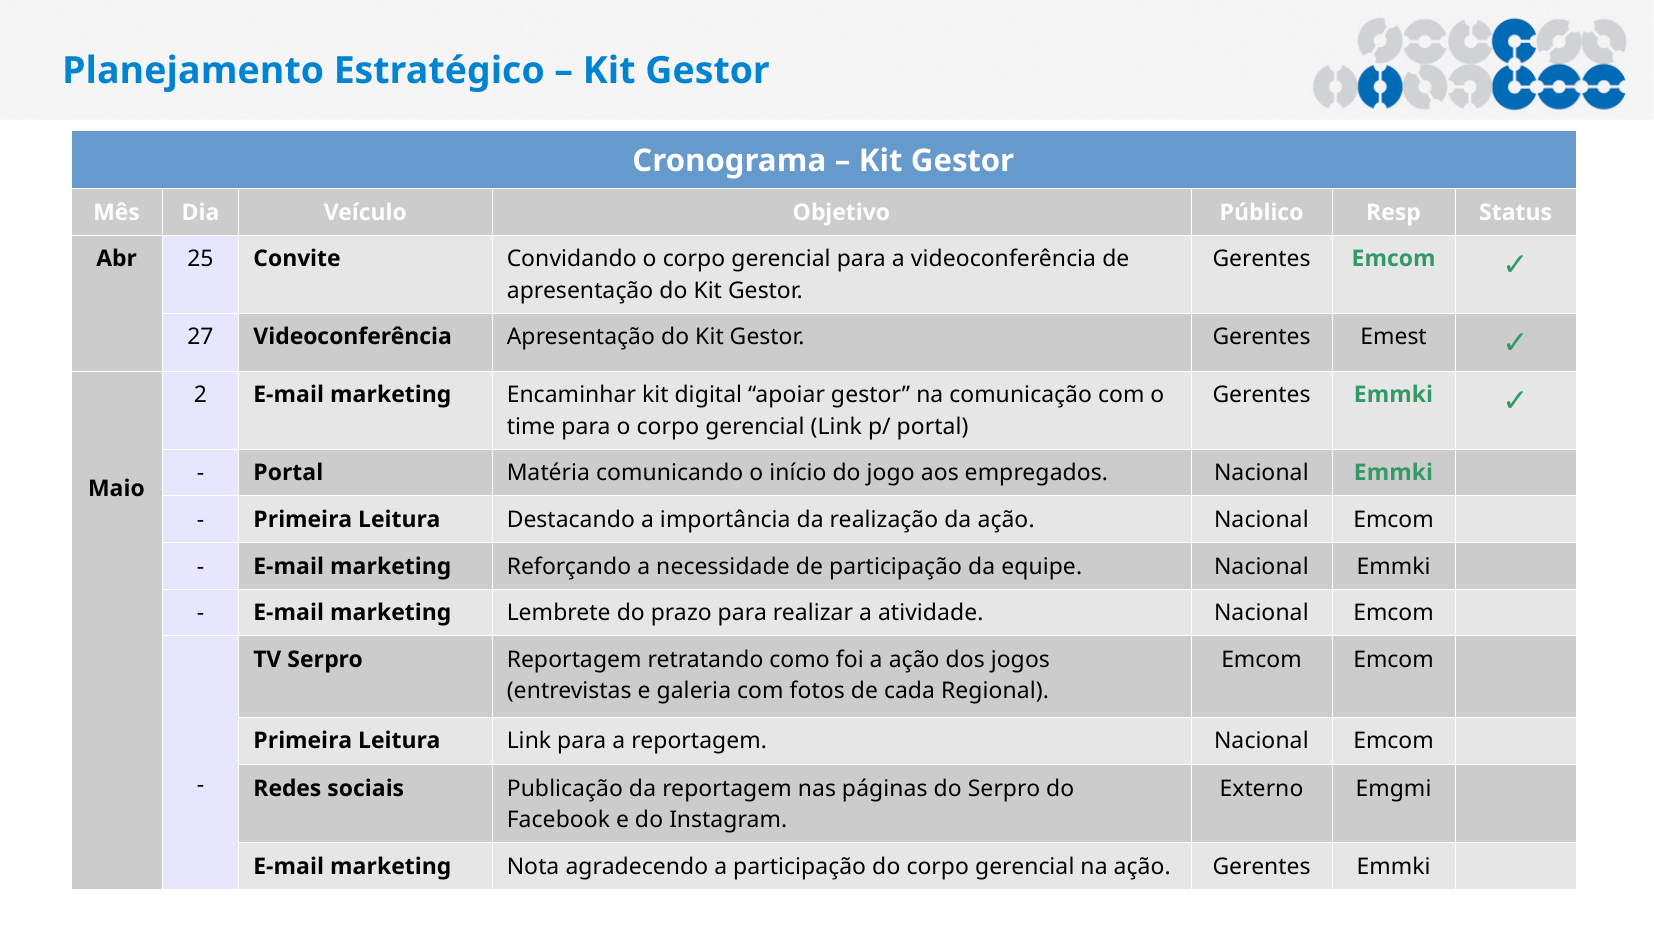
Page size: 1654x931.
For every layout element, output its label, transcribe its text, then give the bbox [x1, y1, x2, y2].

table_cell Primeira Leitura [239, 496, 492, 542]
table_cell Videoconferência [239, 314, 492, 371]
table_cell Abr [72, 236, 162, 371]
table_cell Nacional [1192, 450, 1332, 495]
table_cell Emmki [1333, 543, 1455, 589]
table_cell Emgmi [1333, 765, 1455, 842]
table_cell 25 [163, 236, 238, 313]
table_cell TV Serpro [239, 636, 492, 717]
table_cell Nacional [1192, 543, 1332, 589]
table_cell Resp [1333, 189, 1455, 235]
table_cell Emest [1333, 314, 1455, 371]
table_cell - [163, 543, 238, 589]
table_cell Emcom [1192, 636, 1332, 717]
table_cell - [163, 496, 238, 542]
table_cell ✓ [1456, 236, 1576, 313]
table_cell Emcom [1333, 590, 1455, 635]
table_cell E-mail marketing [239, 372, 492, 449]
table_cell Publicação da reportagem nas páginas do Serpro do Facebook e do Instagram. [493, 765, 1191, 842]
text_box Planejamento Estratégico – Kit Gestor [47, 35, 1300, 102]
table_cell ✓ [1456, 314, 1576, 371]
table_cell Status [1456, 189, 1576, 235]
table_cell E-mail marketing [239, 843, 492, 889]
table_cell Destacando a importância da realização da ação. [493, 496, 1191, 542]
table_cell [1456, 496, 1576, 542]
table_cell - [163, 450, 238, 495]
table_cell [1456, 765, 1576, 842]
table_cell Gerentes [1192, 314, 1332, 371]
table_cell Portal [239, 450, 492, 495]
table_header Cronograma – Kit Gestor [72, 131, 1576, 188]
table_cell Gerentes [1192, 843, 1332, 889]
table_cell Externo [1192, 765, 1332, 842]
table_cell Nacional [1192, 496, 1332, 542]
table_cell Emcom [1333, 718, 1455, 764]
table_cell [1456, 590, 1576, 635]
table_cell [1456, 543, 1576, 589]
table_cell Emmki [1333, 372, 1455, 449]
table_cell - [163, 590, 238, 635]
table_cell Objetivo [493, 189, 1191, 235]
table_cell Lembrete do prazo para realizar a atividade. [493, 590, 1191, 635]
table_cell Redes sociais [239, 765, 492, 842]
table_cell Nacional [1192, 590, 1332, 635]
table_cell Nota agradecendo a participação do corpo gerencial na ação. [493, 843, 1191, 889]
table_cell Maio [72, 372, 162, 889]
table_cell 2 [163, 372, 238, 449]
table_cell Matéria comunicando o início do jogo aos empregados. [493, 450, 1191, 495]
table_cell [1456, 450, 1576, 495]
table_cell Reforçando a necessidade de participação da equipe. [493, 543, 1191, 589]
table_cell [1456, 718, 1576, 764]
table_cell E-mail marketing [239, 543, 492, 589]
table_cell Emmki [1333, 450, 1455, 495]
table_cell Convidando o corpo gerencial para a videoconferência de apresentação do Kit Gestor. [493, 236, 1191, 313]
table_cell Público [1192, 189, 1332, 235]
table_cell E-mail marketing [239, 590, 492, 635]
table_cell Reportagem retratando como foi a ação dos jogos (entrevistas e galeria com fotos de cada Regional). [493, 636, 1191, 717]
picture [0, 0, 1654, 931]
table_cell Apresentação do Kit Gestor. [493, 314, 1191, 371]
table_cell Mês [72, 189, 162, 235]
table_cell Emcom [1333, 236, 1455, 313]
table_cell [1456, 636, 1576, 717]
table_cell Convite [239, 236, 492, 313]
table_cell Link para a reportagem. [493, 718, 1191, 764]
table_cell 27 [163, 314, 238, 371]
table_cell Nacional [1192, 718, 1332, 764]
table_cell Encaminhar kit digital “apoiar gestor” na comunicação com o time para o corpo gerencial (Link p/ portal) [493, 372, 1191, 449]
table_cell Emcom [1333, 636, 1455, 717]
table_cell - [163, 636, 238, 889]
table_cell Primeira Leitura [239, 718, 492, 764]
table_cell [1456, 843, 1576, 889]
table_cell ✓ [1456, 372, 1576, 449]
table_cell Veículo [239, 189, 492, 235]
table_cell Emmki [1333, 843, 1455, 889]
table_cell Dia [163, 189, 238, 235]
table_cell Gerentes [1192, 372, 1332, 449]
table_cell Gerentes [1192, 236, 1332, 313]
table_cell Emcom [1333, 496, 1455, 542]
